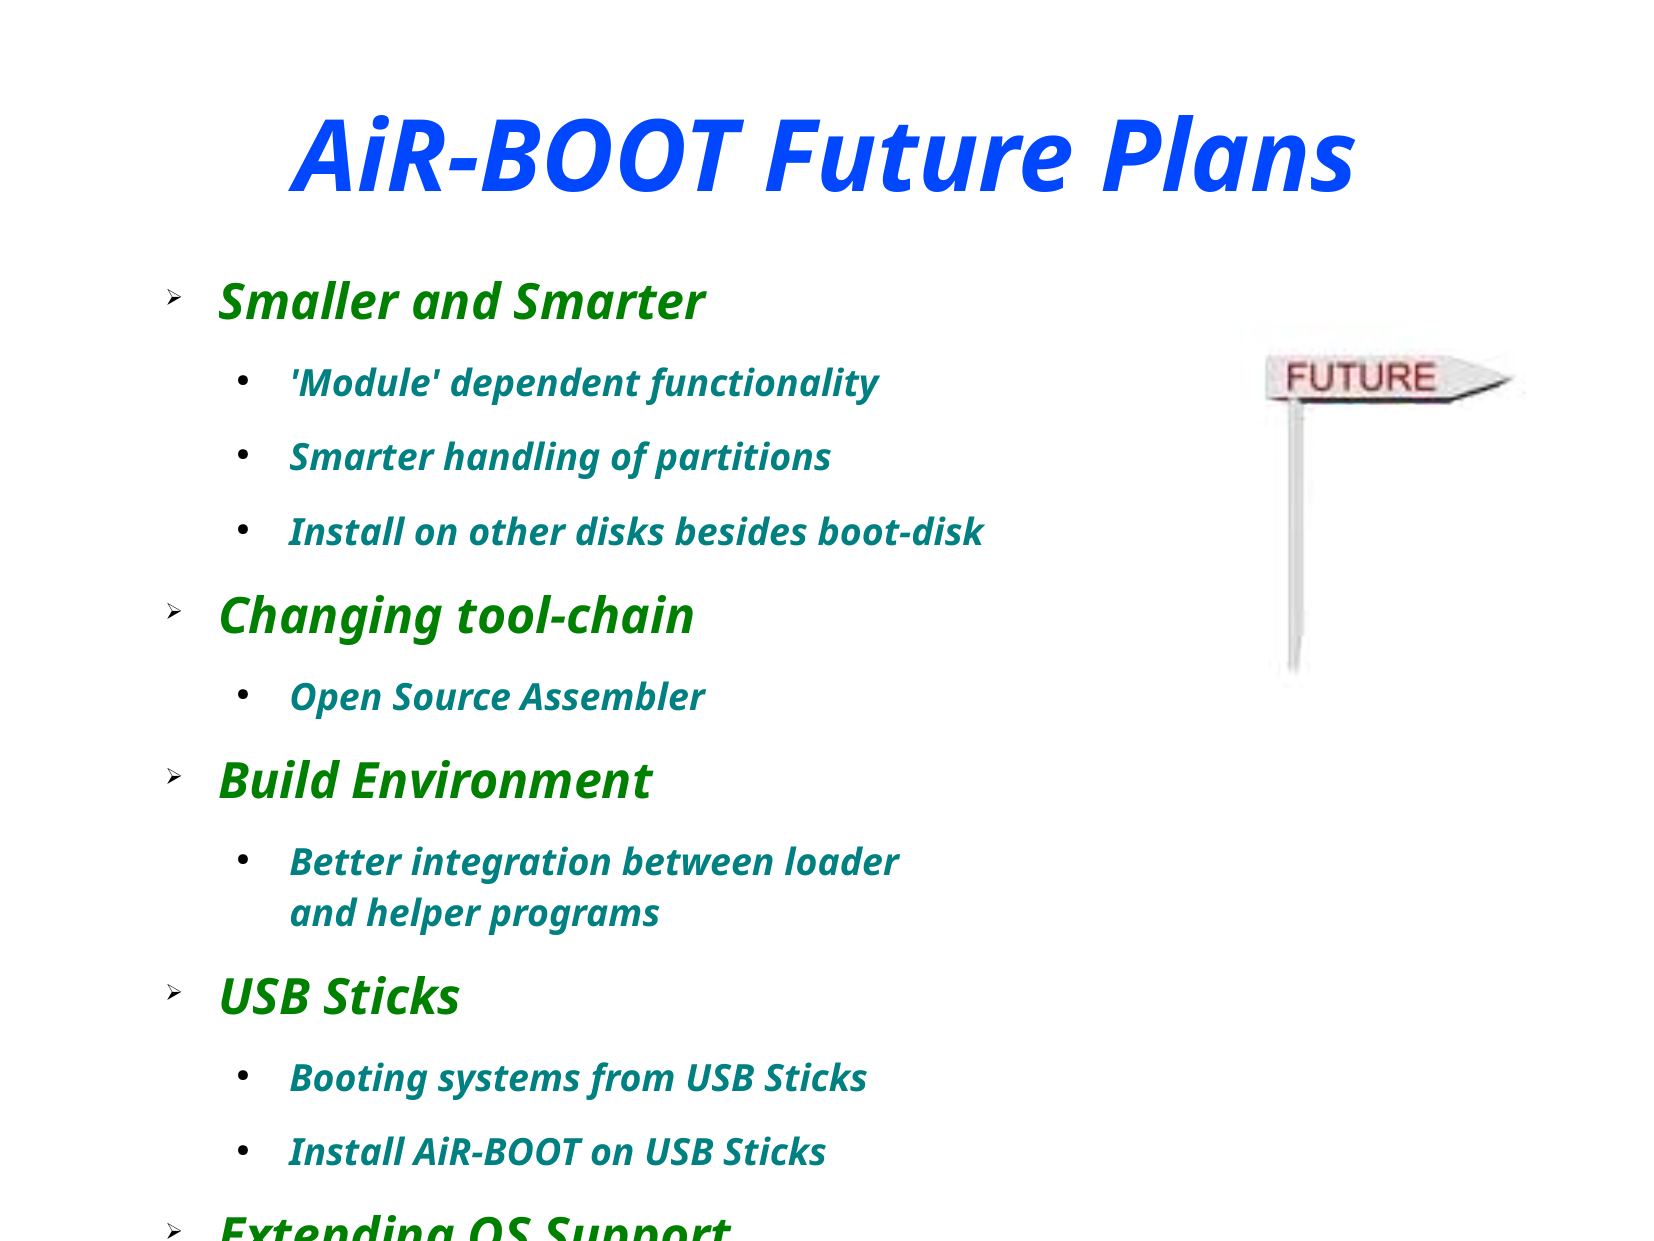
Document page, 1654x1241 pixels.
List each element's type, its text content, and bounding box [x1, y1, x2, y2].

list Smaller and Smarter 'Module' dependent functionality Smarter handling of partitions Install on other disks besides boot-disk Changing tool-chain Open Source Assembler Build Environment Better integration between loader and helper programs USB Sticks Booting systems from USB Sticks Install AiR-BOOT on USB Sticks Extending OS Support BSD's, Solaris, etc. [147, 265, 1477, 1093]
picture [1240, 271, 1550, 709]
title AiR-BOOT Future Plans [82, 49, 1571, 257]
